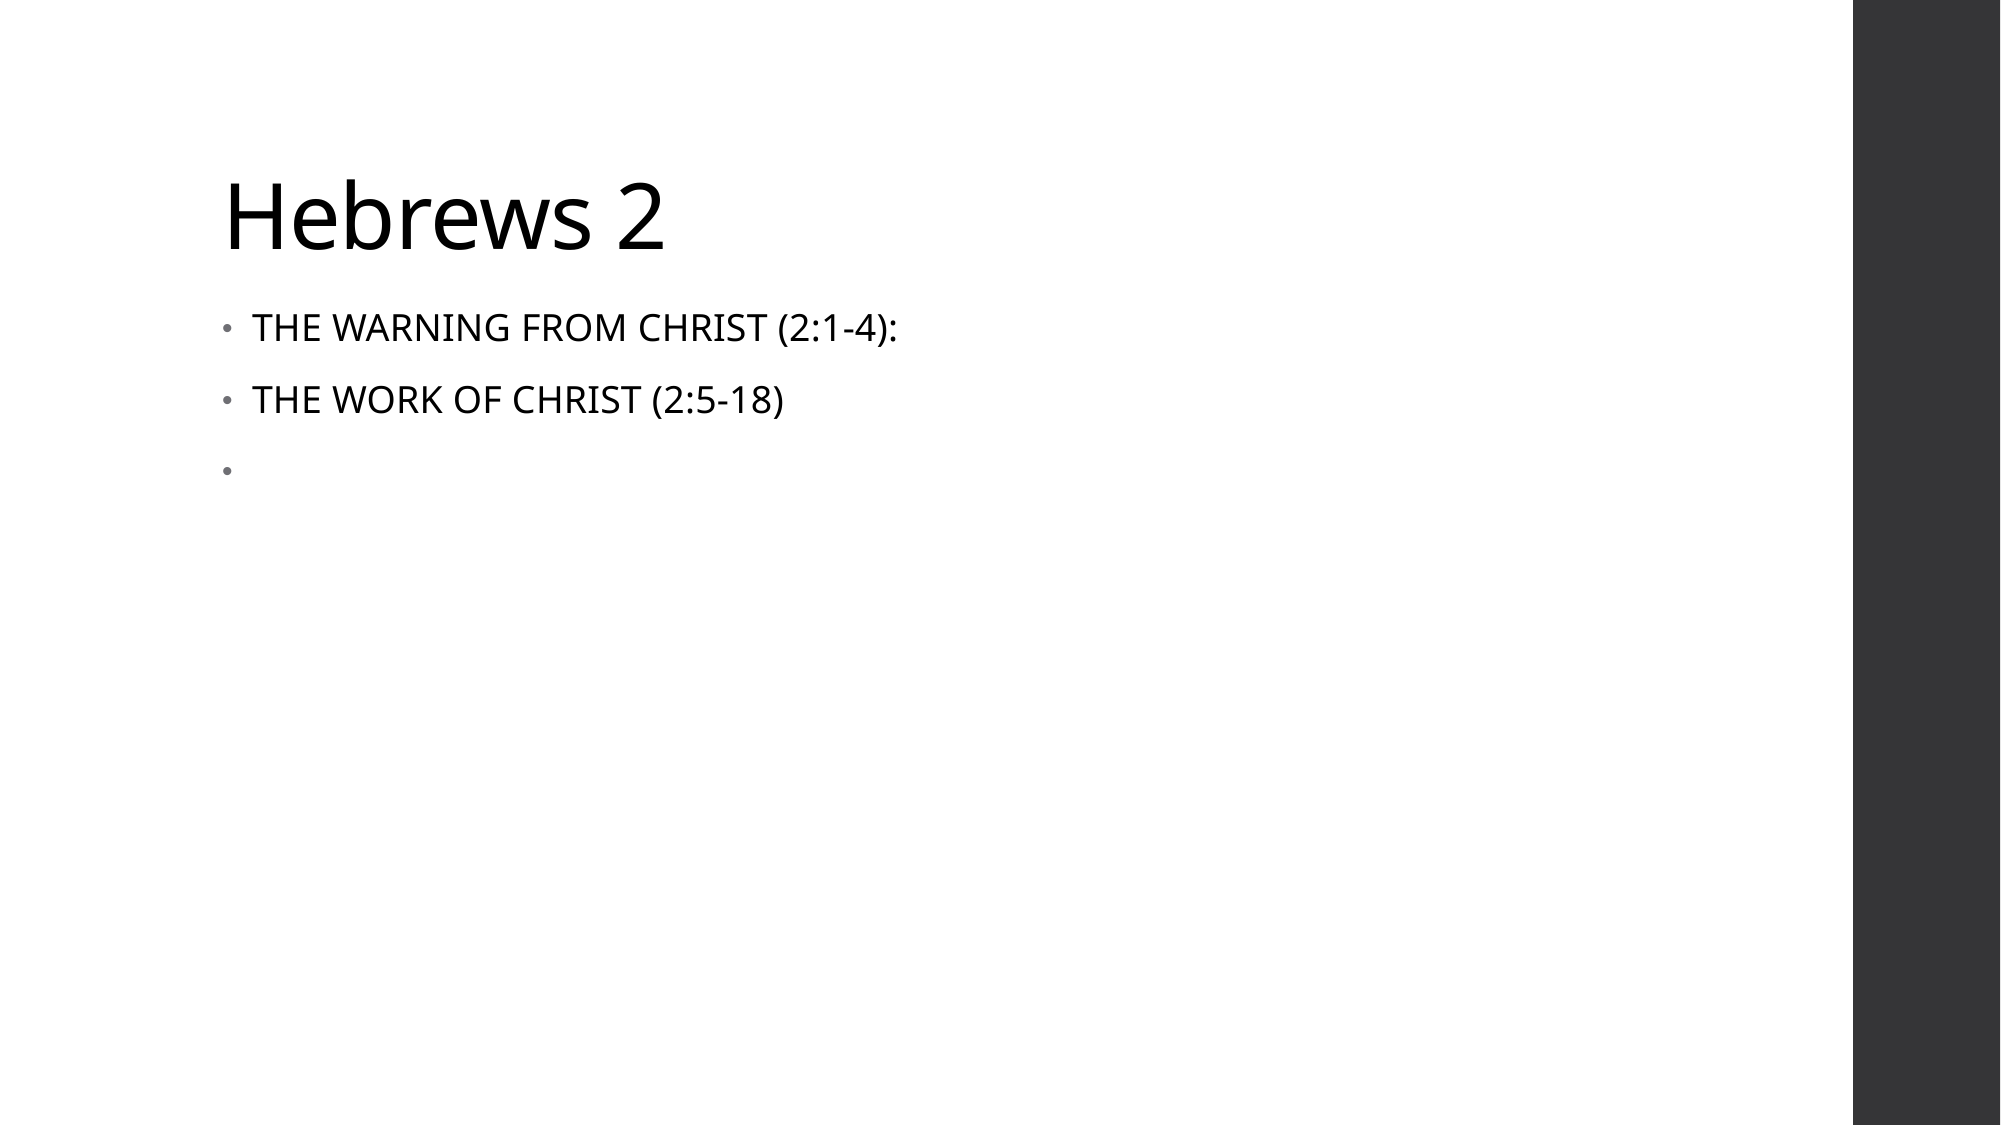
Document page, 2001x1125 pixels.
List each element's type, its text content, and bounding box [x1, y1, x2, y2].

title Hebrews 2 [206, 60, 1797, 278]
list THE WARNING FROM CHRIST (2:1-4): THE WORK OF CHRIST (2:5-18) [206, 299, 1617, 1014]
